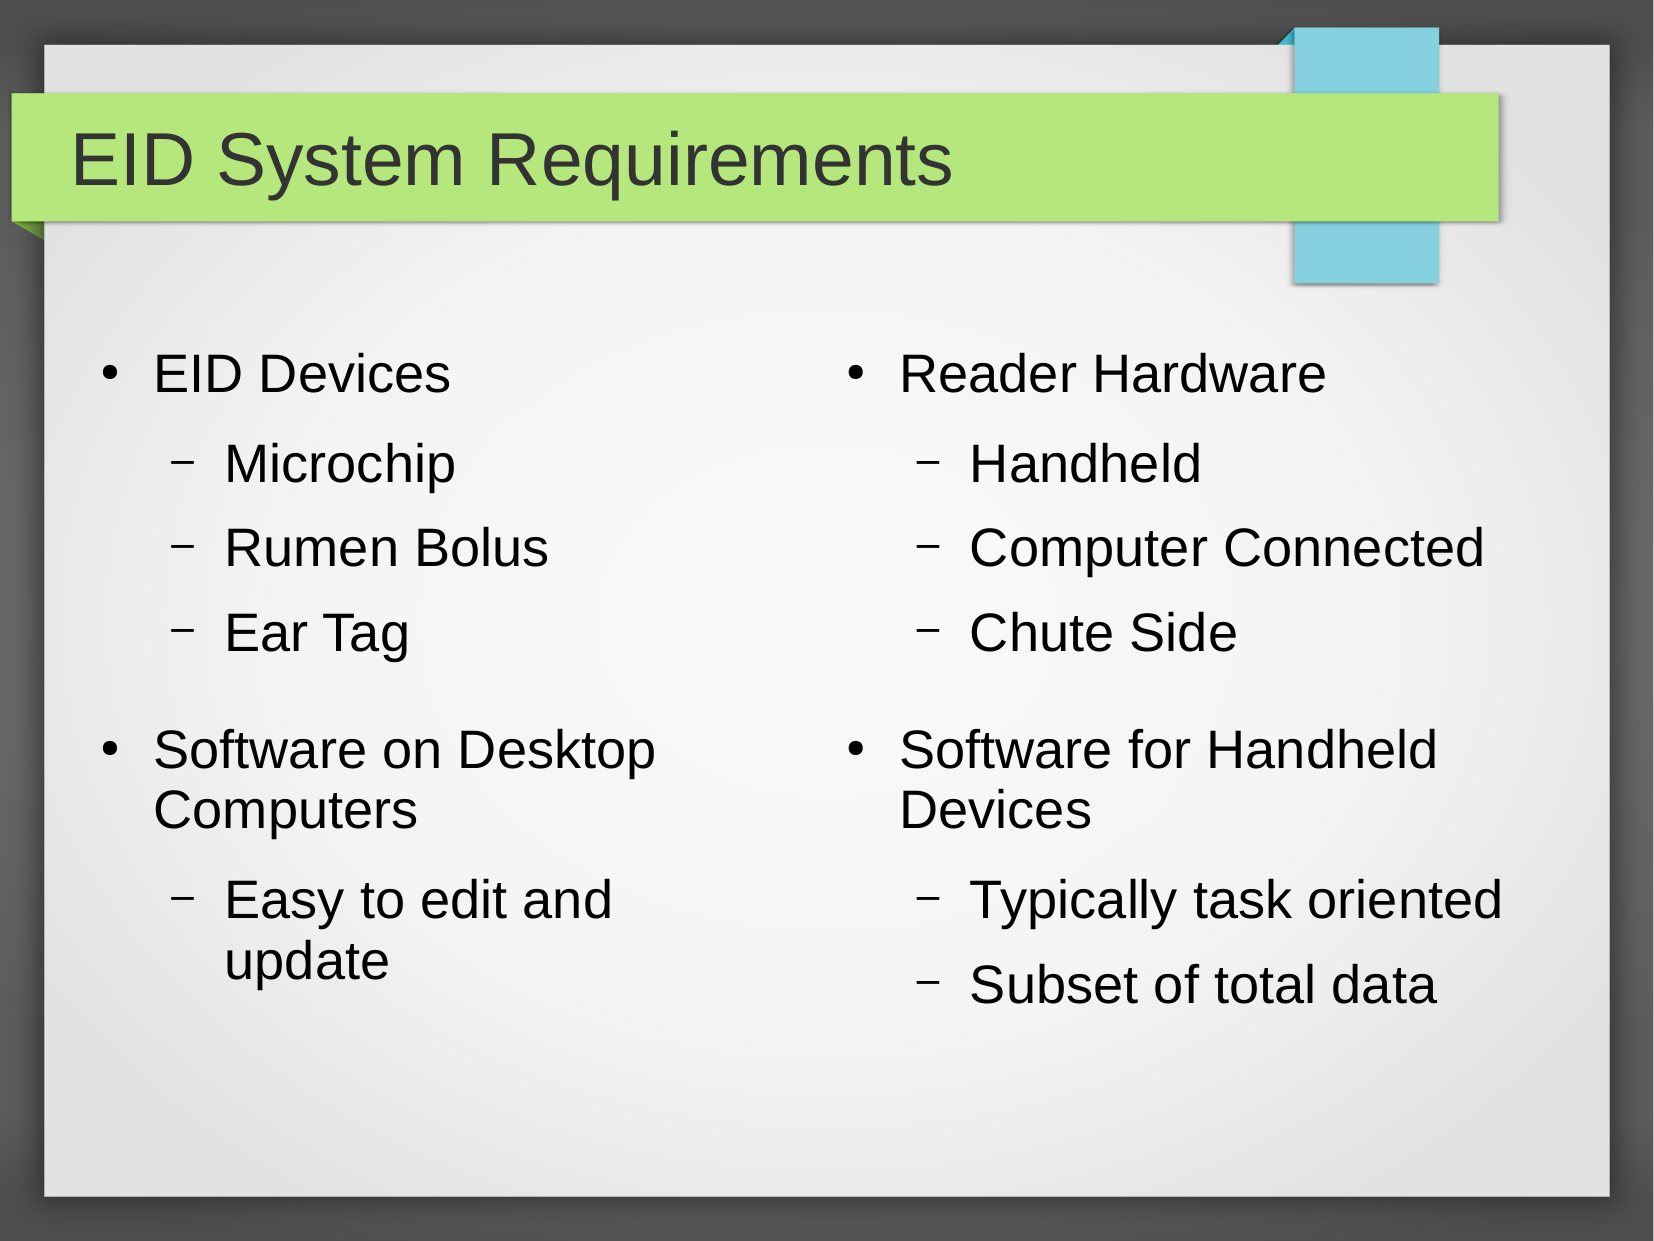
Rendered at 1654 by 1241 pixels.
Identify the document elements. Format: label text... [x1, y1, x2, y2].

list Software on Desktop Computers Easy to edit and update [828, 719, 1539, 1063]
picture [0, 0, 1654, 1241]
list EID Devices Microchip Rumen Bolus Ear Tag [82, 343, 793, 687]
list Software for Handheld Devices Typically task oriented Subset of total data [82, 719, 793, 1063]
list Reader Hardware Handheld Computer Connected Chute Side [828, 343, 1539, 687]
title EID System Requirements [70, 106, 1229, 213]
